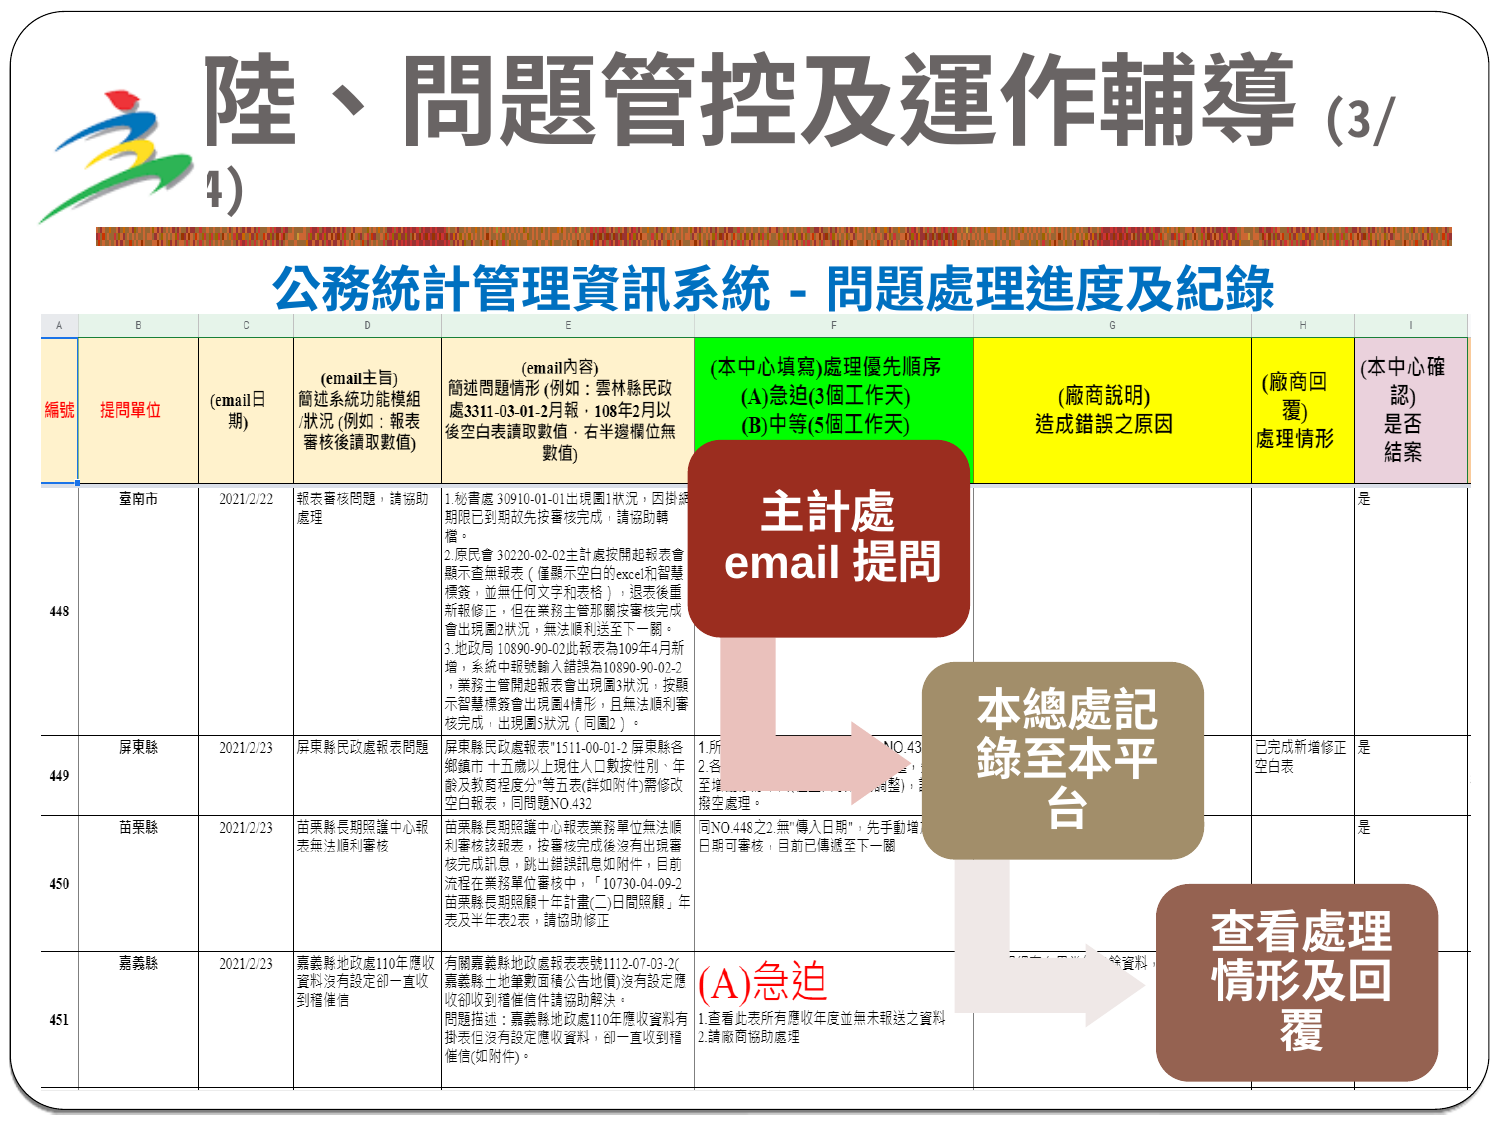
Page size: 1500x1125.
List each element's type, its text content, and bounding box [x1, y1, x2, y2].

picture [41, 314, 1471, 1091]
text_box 公務統計管理資訊系統-問題處理進度及紀錄 [256, 250, 1290, 326]
text_box [720, 638, 912, 806]
picture [21, 66, 1452, 266]
title 陸、問題管控及運作輔導(3/4) [183, 45, 1459, 233]
text_box 查看處理情形及回覆 [1156, 883, 1439, 1082]
text_box [954, 860, 1146, 1028]
text_box 本總處記錄至本平台 [921, 661, 1205, 860]
text_box 主計處email提問 [687, 439, 971, 638]
